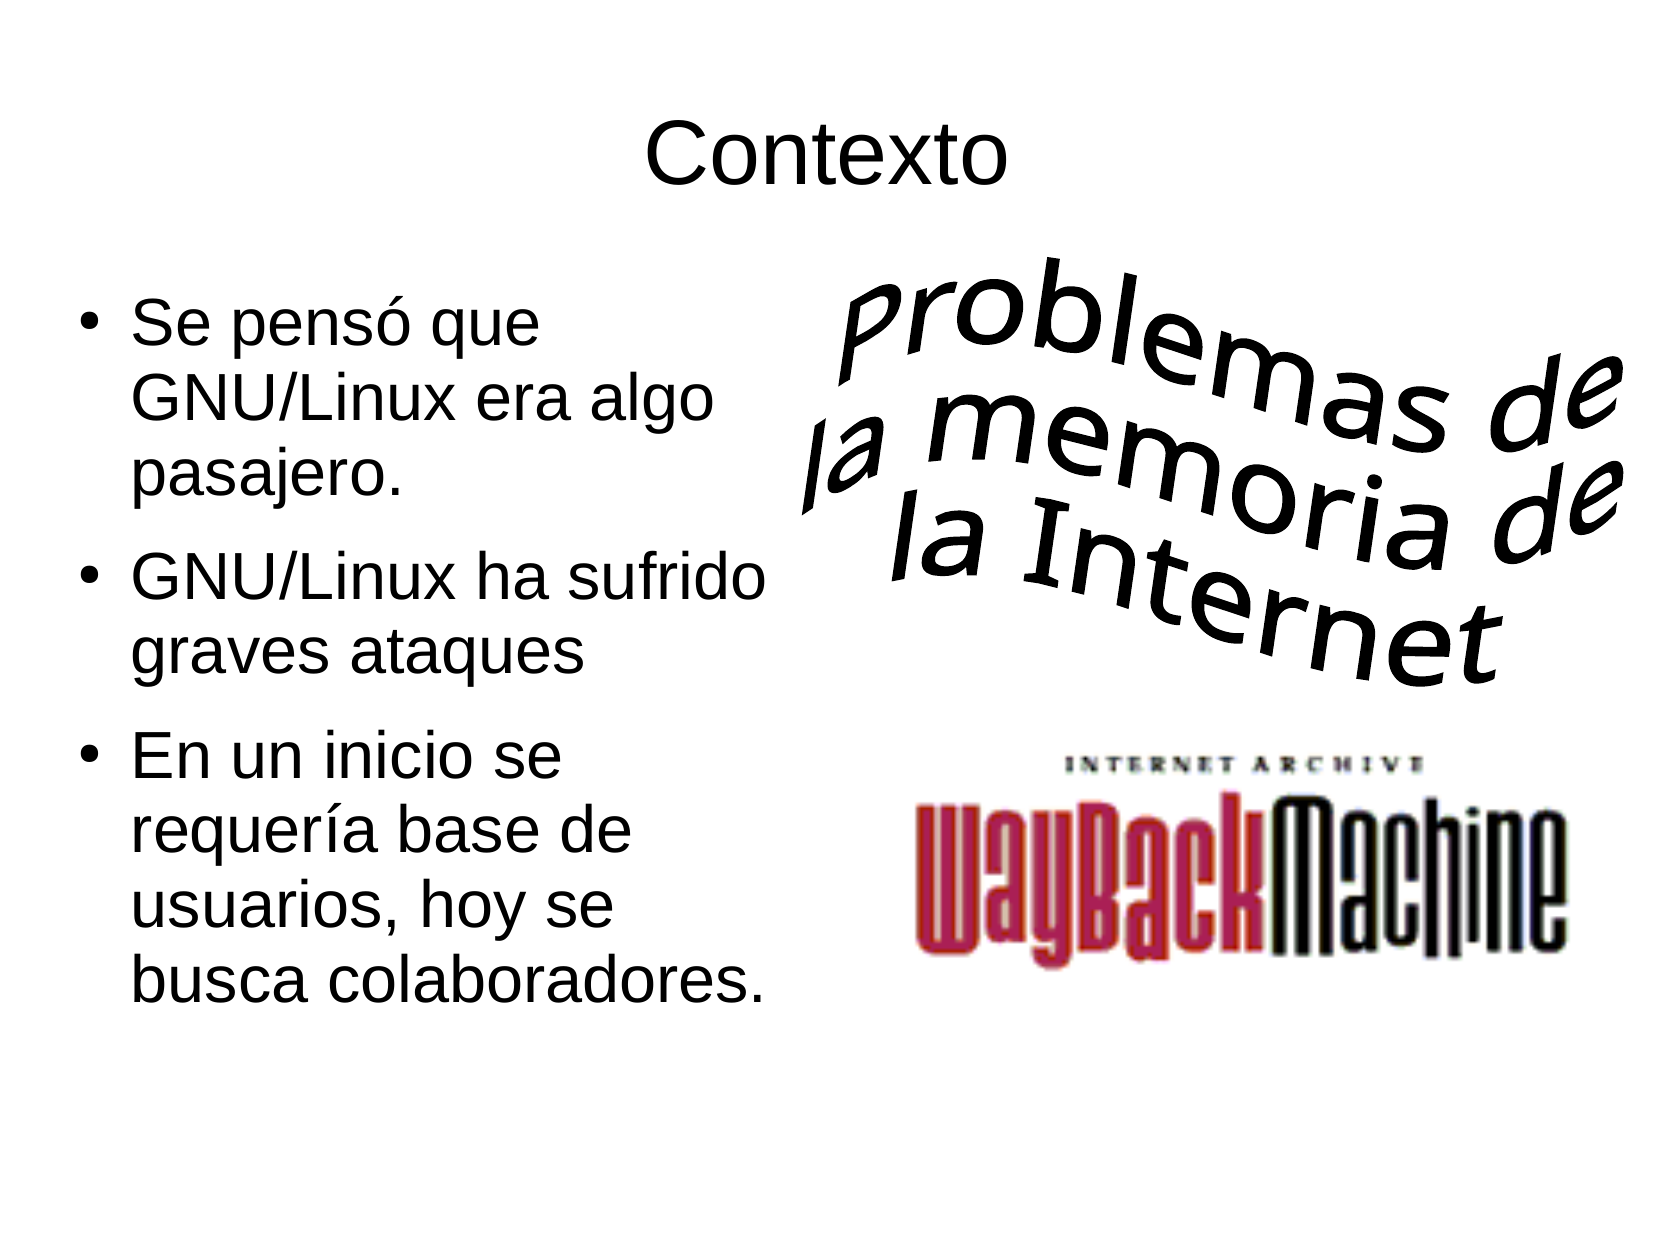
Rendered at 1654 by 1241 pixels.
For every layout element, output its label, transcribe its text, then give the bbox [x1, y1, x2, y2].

text_box Problemas de la memoria de la Internet [1112, 273, 1137, 365]
text_box Problemas de la memoria de la Internet [1568, 356, 1623, 429]
text_box Problemas de la memoria de la Internet [1212, 331, 1313, 425]
text_box Problemas de la memoria de la Internet [1393, 387, 1449, 453]
text_box Problemas de la memoria de la Internet [1035, 257, 1101, 353]
text_box Problemas de la memoria de la Internet [1570, 461, 1623, 535]
text_box Problemas de la memoria de la Internet [1144, 314, 1202, 385]
title Contexto [82, 49, 1571, 257]
text_box Problemas de la memoria de la Internet [1260, 590, 1309, 656]
text_box Problemas de la memoria de la Internet [1192, 572, 1250, 643]
text_box Problemas de la memoria de la Internet [922, 511, 983, 576]
text_box Problemas de la memoria de la Internet [1460, 606, 1503, 683]
text_box Problemas de la memoria de la Internet [1147, 540, 1188, 625]
text_box Problemas de la memoria de la Internet [1357, 497, 1378, 562]
text_box Problemas de la memoria de la Internet [1306, 483, 1355, 550]
text_box Problemas de la memoria de la Internet [1024, 497, 1069, 588]
text_box Problemas de la memoria de la Internet [1118, 421, 1219, 515]
text_box Problemas de la memoria de la Internet [908, 282, 957, 354]
text_box Problemas de la memoria de la Internet [1389, 621, 1450, 686]
text_box Problemas de la memoria de la Internet [1048, 407, 1108, 476]
text_box Problemas de la memoria de la Internet [802, 419, 825, 514]
text_box Problemas de la memoria de la Internet [1324, 373, 1383, 444]
text_box Problemas de la memoria de la Internet [1072, 529, 1135, 609]
text_box Problemas de la memoria de la Internet [929, 395, 1034, 463]
picture [878, 733, 1606, 991]
text_box Problemas de la memoria de la Internet [1232, 465, 1295, 534]
text_box Problemas de la memoria de la Internet [1495, 463, 1563, 564]
text_box Problemas de la memoria de la Internet [892, 490, 917, 581]
text_box Problemas de la memoria de la Internet [839, 284, 901, 386]
text_box Problemas de la memoria de la Internet [828, 417, 883, 493]
list Se pensó que GNU/Linux era algo pasajero. GNU/Linux ha sufrido graves ataques En un inicio se requería base de usuarios, hoy se busca colaboradores. [60, 285, 787, 1104]
text_box Problemas de la memoria de la Internet [1387, 505, 1448, 570]
text_box Problemas de la memoria de la Internet [1311, 605, 1375, 680]
text_box Problemas de la memoria de la Internet [1491, 354, 1560, 452]
text_box Problemas de la memoria de la Internet [957, 279, 1023, 345]
